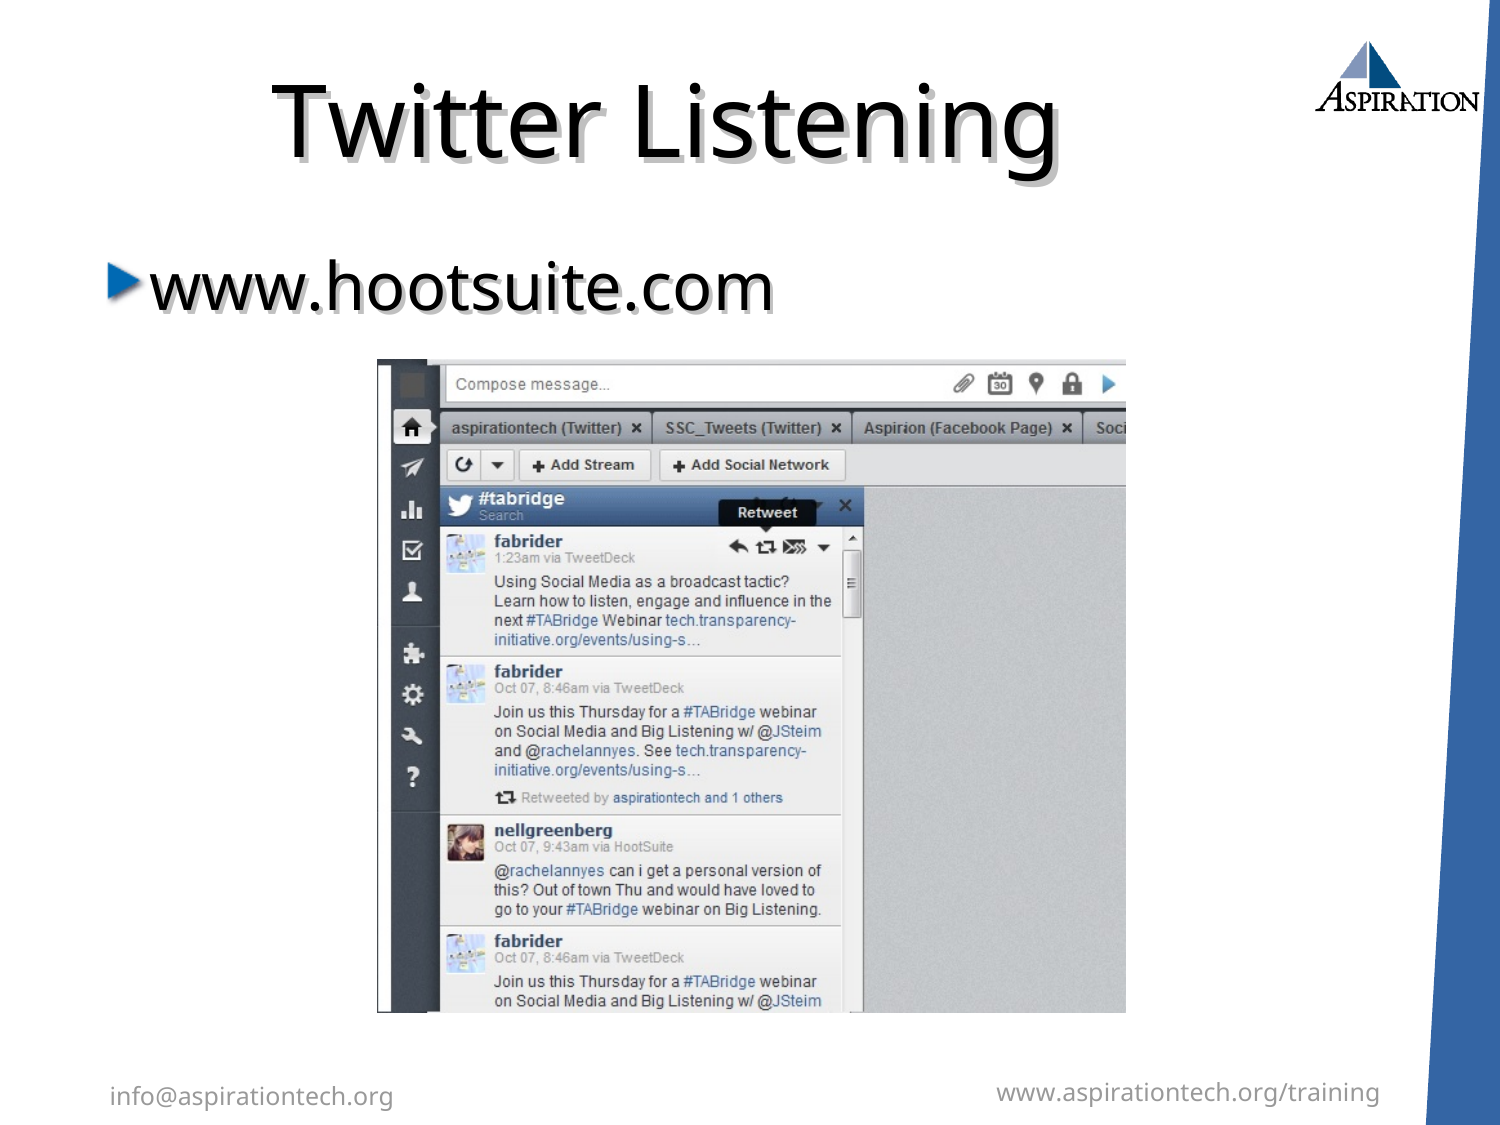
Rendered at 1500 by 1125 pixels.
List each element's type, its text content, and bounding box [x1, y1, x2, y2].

picture [1315, 41, 1480, 120]
list www.hootsuite.com [49, 238, 1447, 892]
picture [377, 359, 1126, 1013]
title Twitter Listening [49, 19, 1284, 206]
